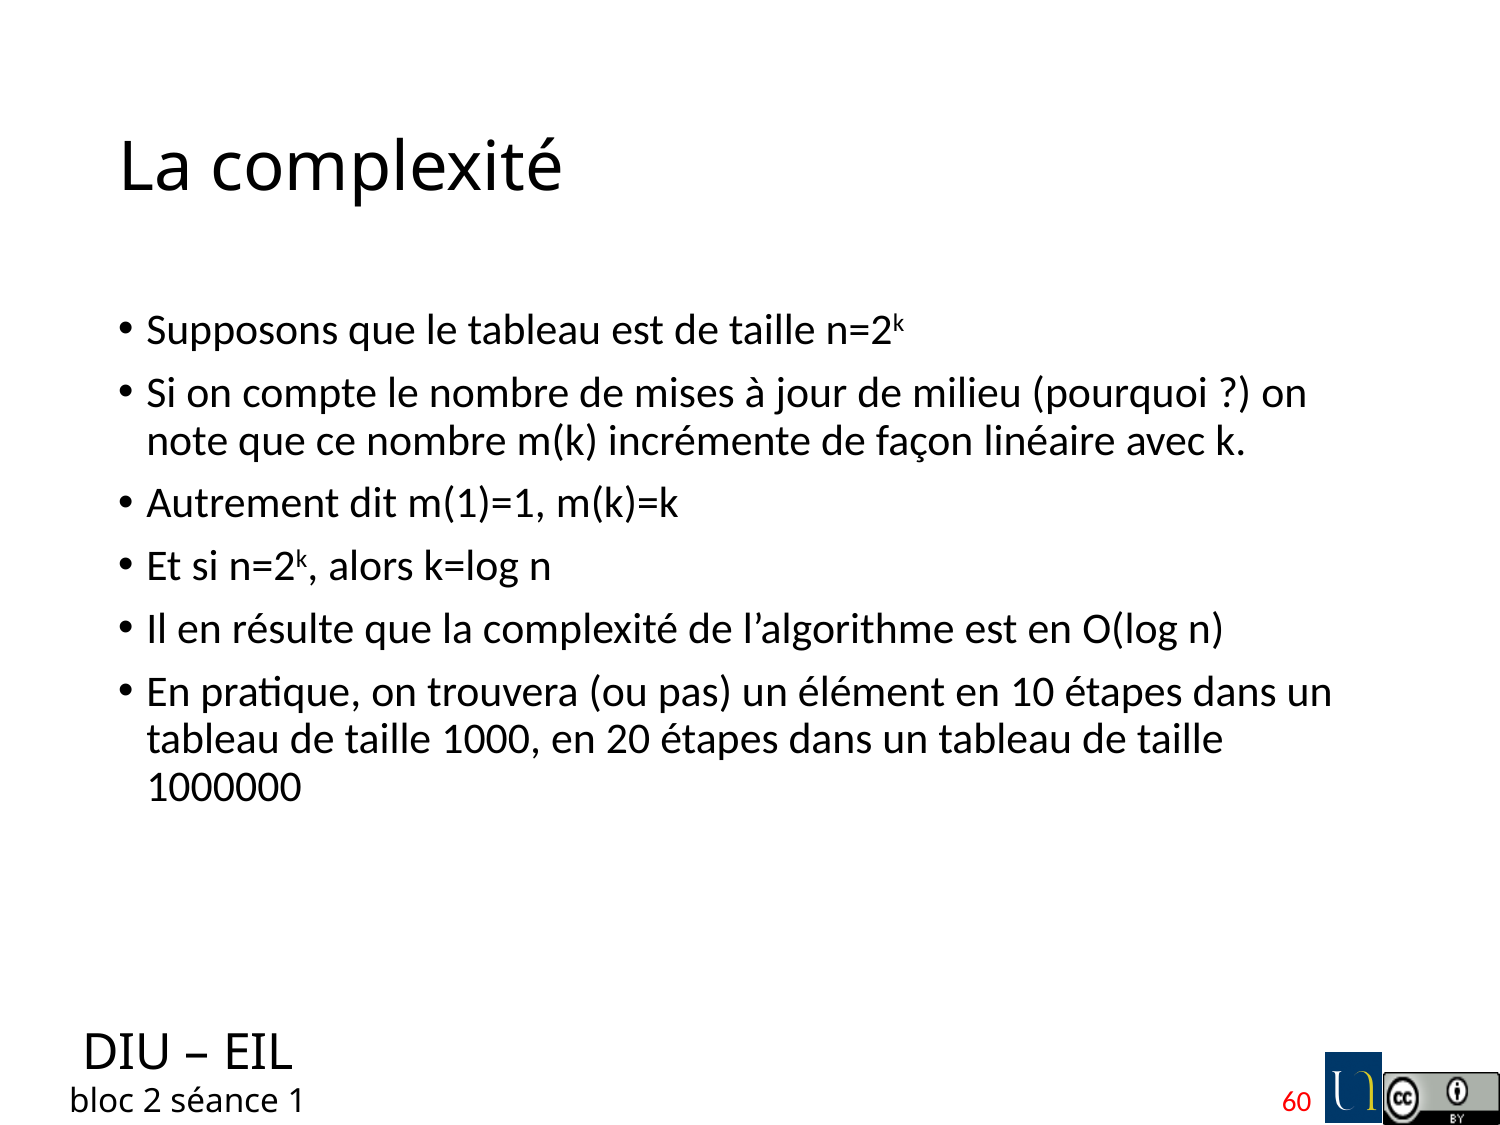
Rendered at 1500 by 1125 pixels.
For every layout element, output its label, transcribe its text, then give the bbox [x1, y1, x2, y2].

list Supposons que le tableau est de taille n=2k Si on compte le nombre de mises à jour de milieu (pourquoi ?) on note que ce nombre m(k) incrémente de façon linéaire avec k. Autrement dit m(1)=1, m(k)=k Et si n=2k, alors k=log n Il en résulte que la complexité de l’algorithme est en O(log n) En pratique, on trouvera (ou pas) un élément en 10 étapes dans un tableau de taille 1000, en 20 étapes dans un tableau de taille 1000000 [103, 299, 1397, 1014]
picture [1325, 1052, 1382, 1123]
title La complexité [103, 59, 1397, 278]
slide_number <numéro> [1240, 1070, 1327, 1125]
picture [1383, 1072, 1500, 1125]
